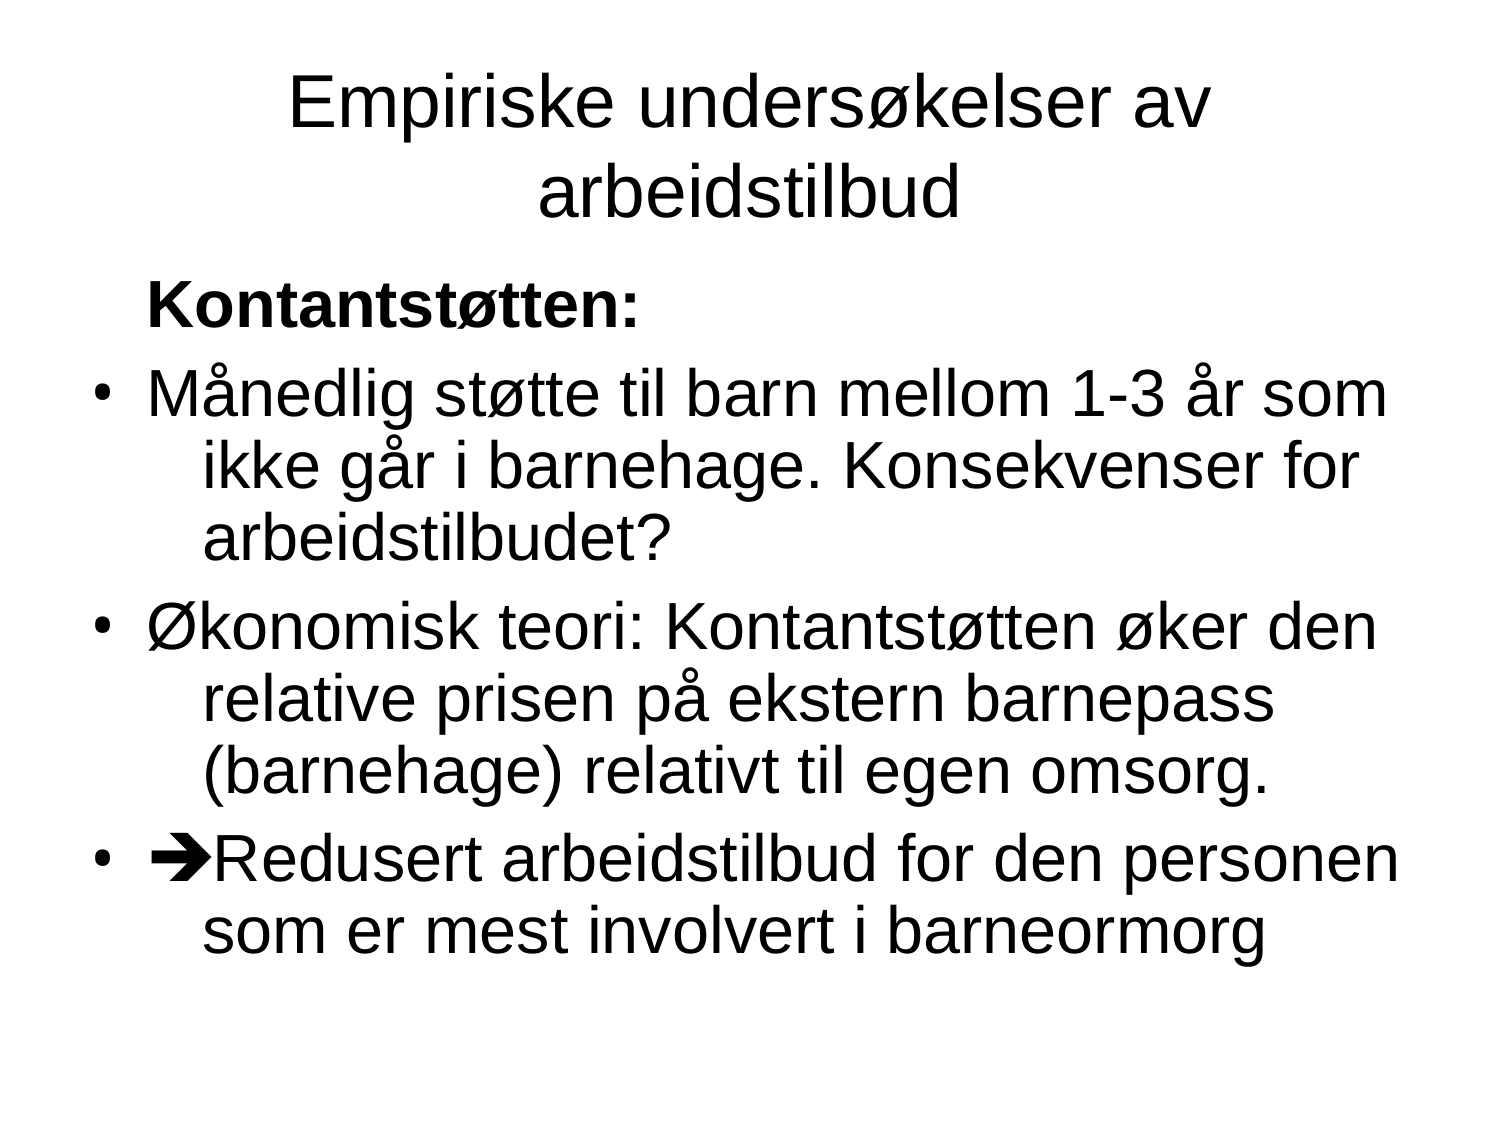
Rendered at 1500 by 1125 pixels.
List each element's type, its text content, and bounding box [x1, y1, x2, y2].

list Kontantstøtten: Månedlig støtte til barn mellom 1-3 år som ikke går i barnehage. Konsekvenser for arbeidstilbudet? Økonomisk teori: Kontantstøtten øker den relative prisen på ekstern barnepass (barnehage) relativt til egen omsorg. Redusert arbeidstilbud for den personen som er mest involvert i barneormorg [75, 262, 1426, 1005]
title Empiriske undersøkelser av arbeidstilbud [75, 45, 1426, 197]
